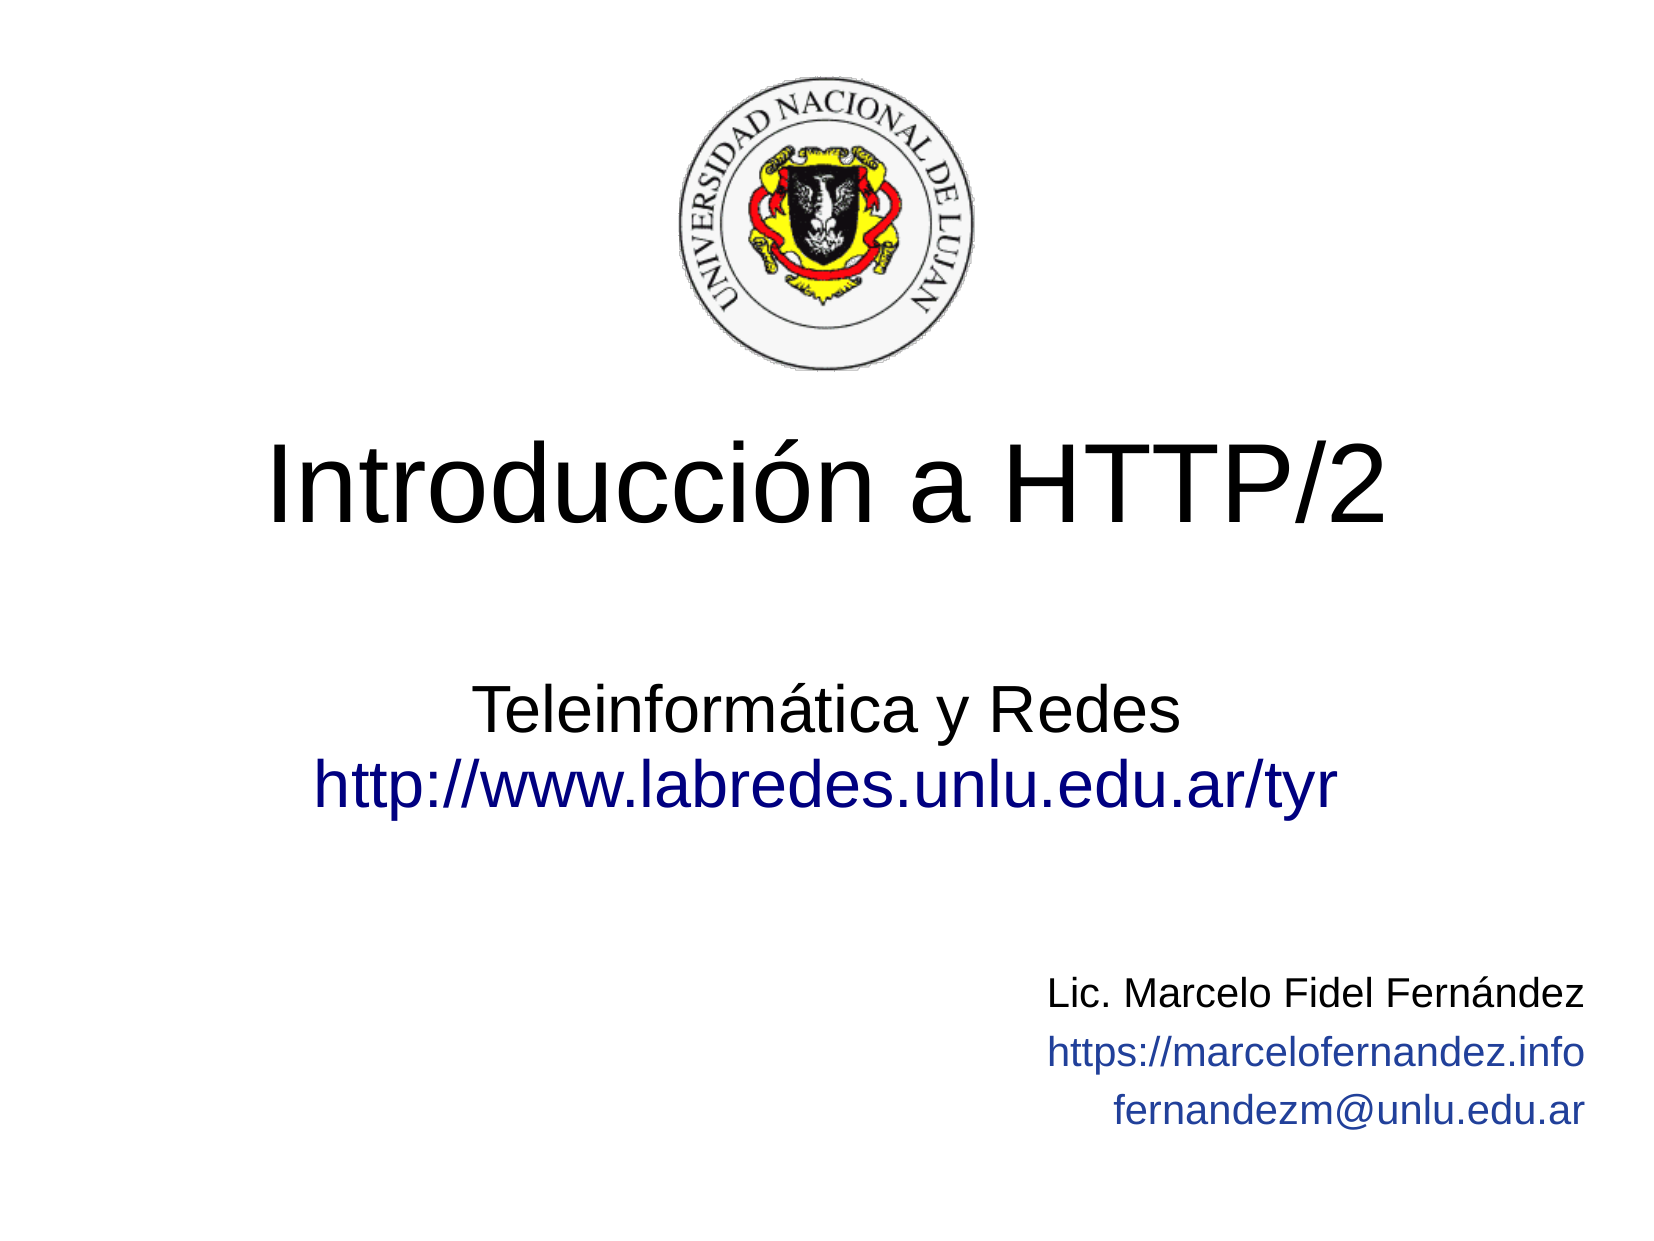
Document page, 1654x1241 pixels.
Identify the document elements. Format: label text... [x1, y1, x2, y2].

text_box Lic. Marcelo Fidel Fernández https://marcelofernandez.info fernandezm@unlu.edu.ar [248, 962, 1601, 1213]
subtitle Introducción a HTTP/2 Teleinformática y Redes http://www.labredes.unlu.edu.ar/tyr [82, 49, 1571, 1193]
picture [678, 76, 976, 373]
